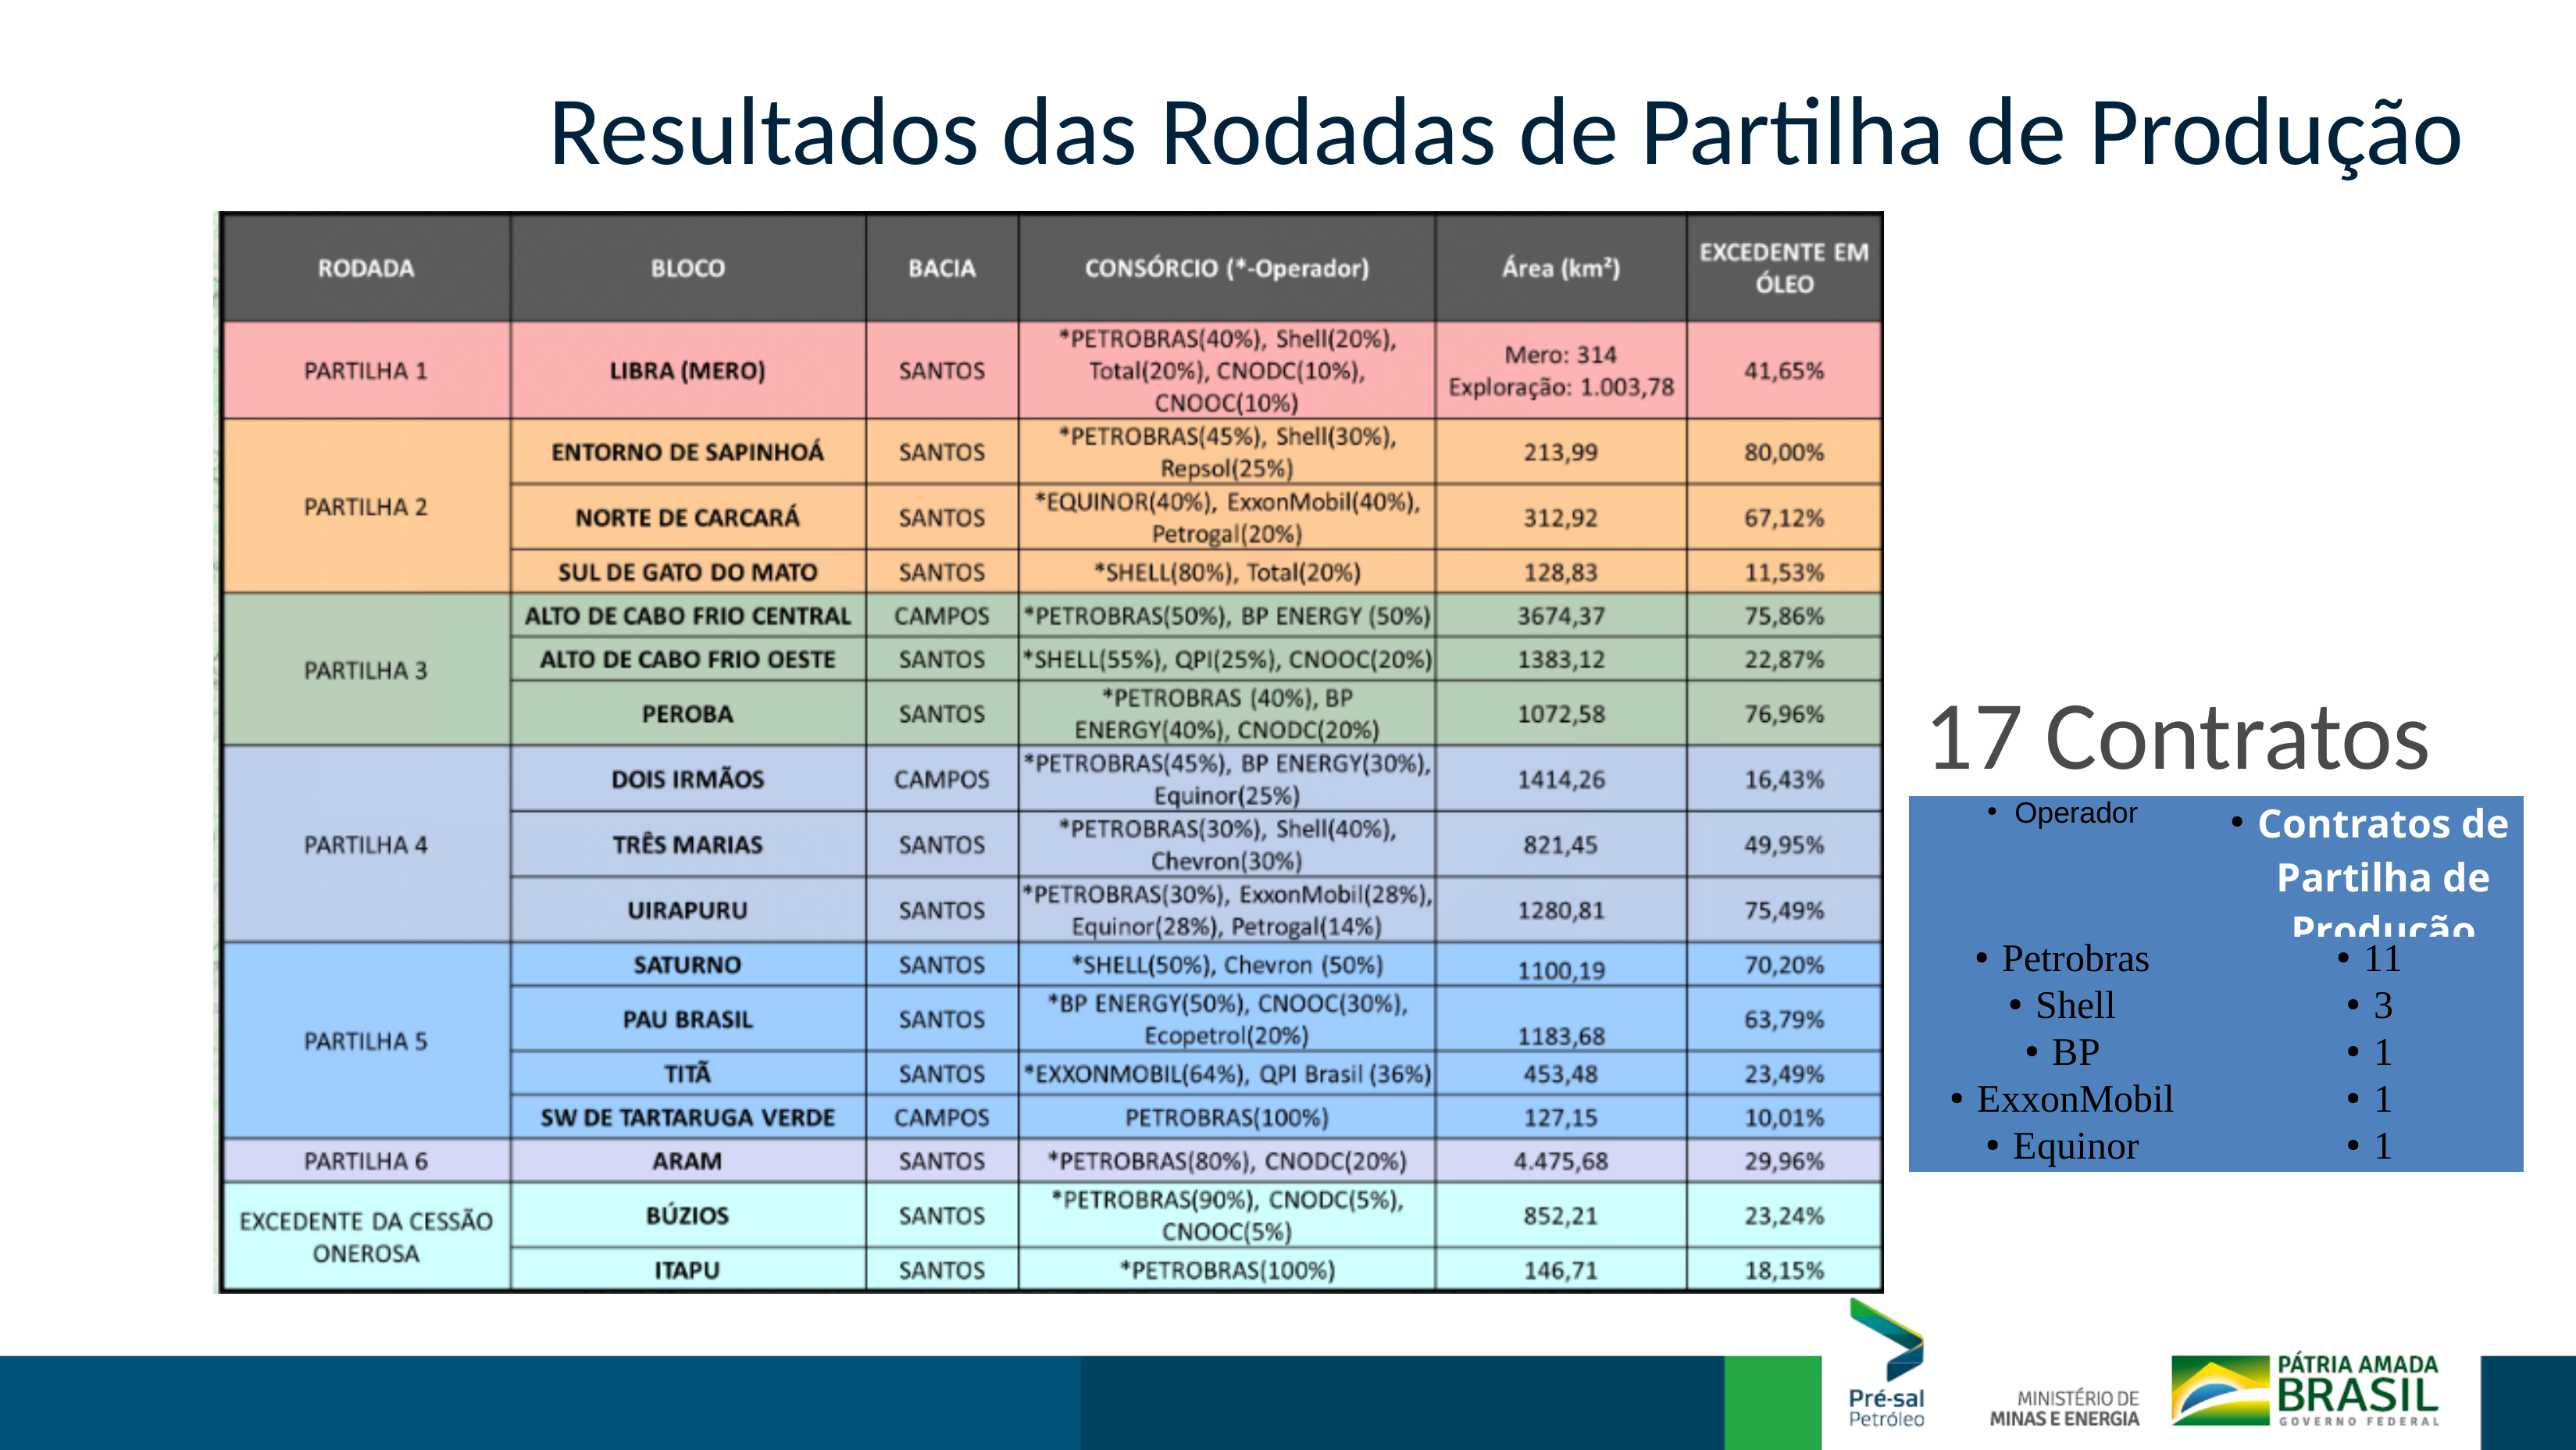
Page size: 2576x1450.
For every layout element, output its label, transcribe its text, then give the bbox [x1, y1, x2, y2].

table_cell 1 [2216, 1077, 2524, 1125]
text_box Resultados das Rodadas de Partilha de Produção [428, 60, 2576, 191]
table_cell Shell [1909, 984, 2216, 1030]
table_cell Equinor [1909, 1125, 2216, 1172]
table_cell 3 [2216, 984, 2524, 1030]
table_cell 11 [2216, 937, 2524, 984]
table_header Operador [1909, 796, 2216, 937]
table_cell Petrobras [1909, 937, 2216, 984]
picture [213, 211, 1884, 1294]
table_cell ExxonMobil [1909, 1077, 2216, 1125]
text_box 17 Contratos [1912, 666, 2471, 796]
table_cell 1 [2216, 1125, 2524, 1172]
table_cell BP [1909, 1030, 2216, 1077]
table_header Contratos de Partilha de Produção [2216, 796, 2524, 937]
table_cell 1 [2216, 1030, 2524, 1077]
